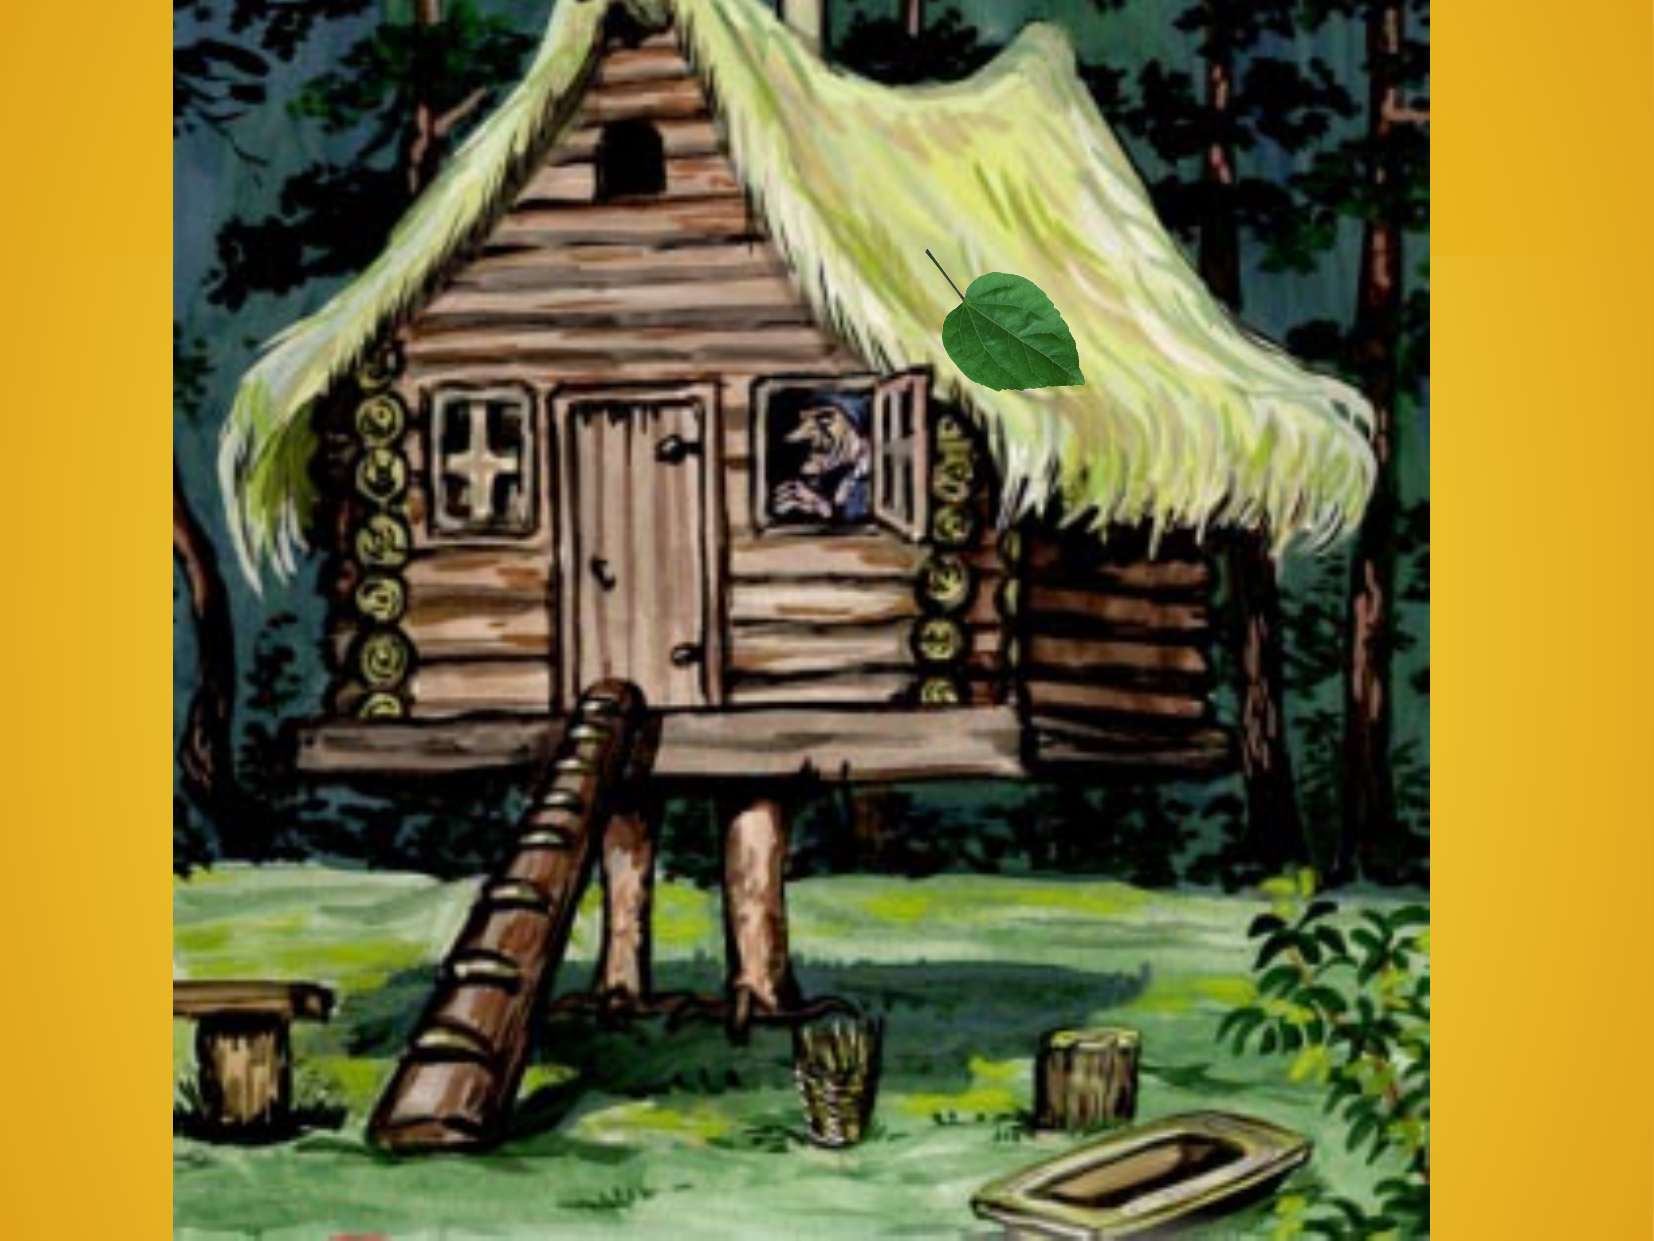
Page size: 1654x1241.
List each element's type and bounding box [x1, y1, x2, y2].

picture [173, 0, 1430, 1241]
